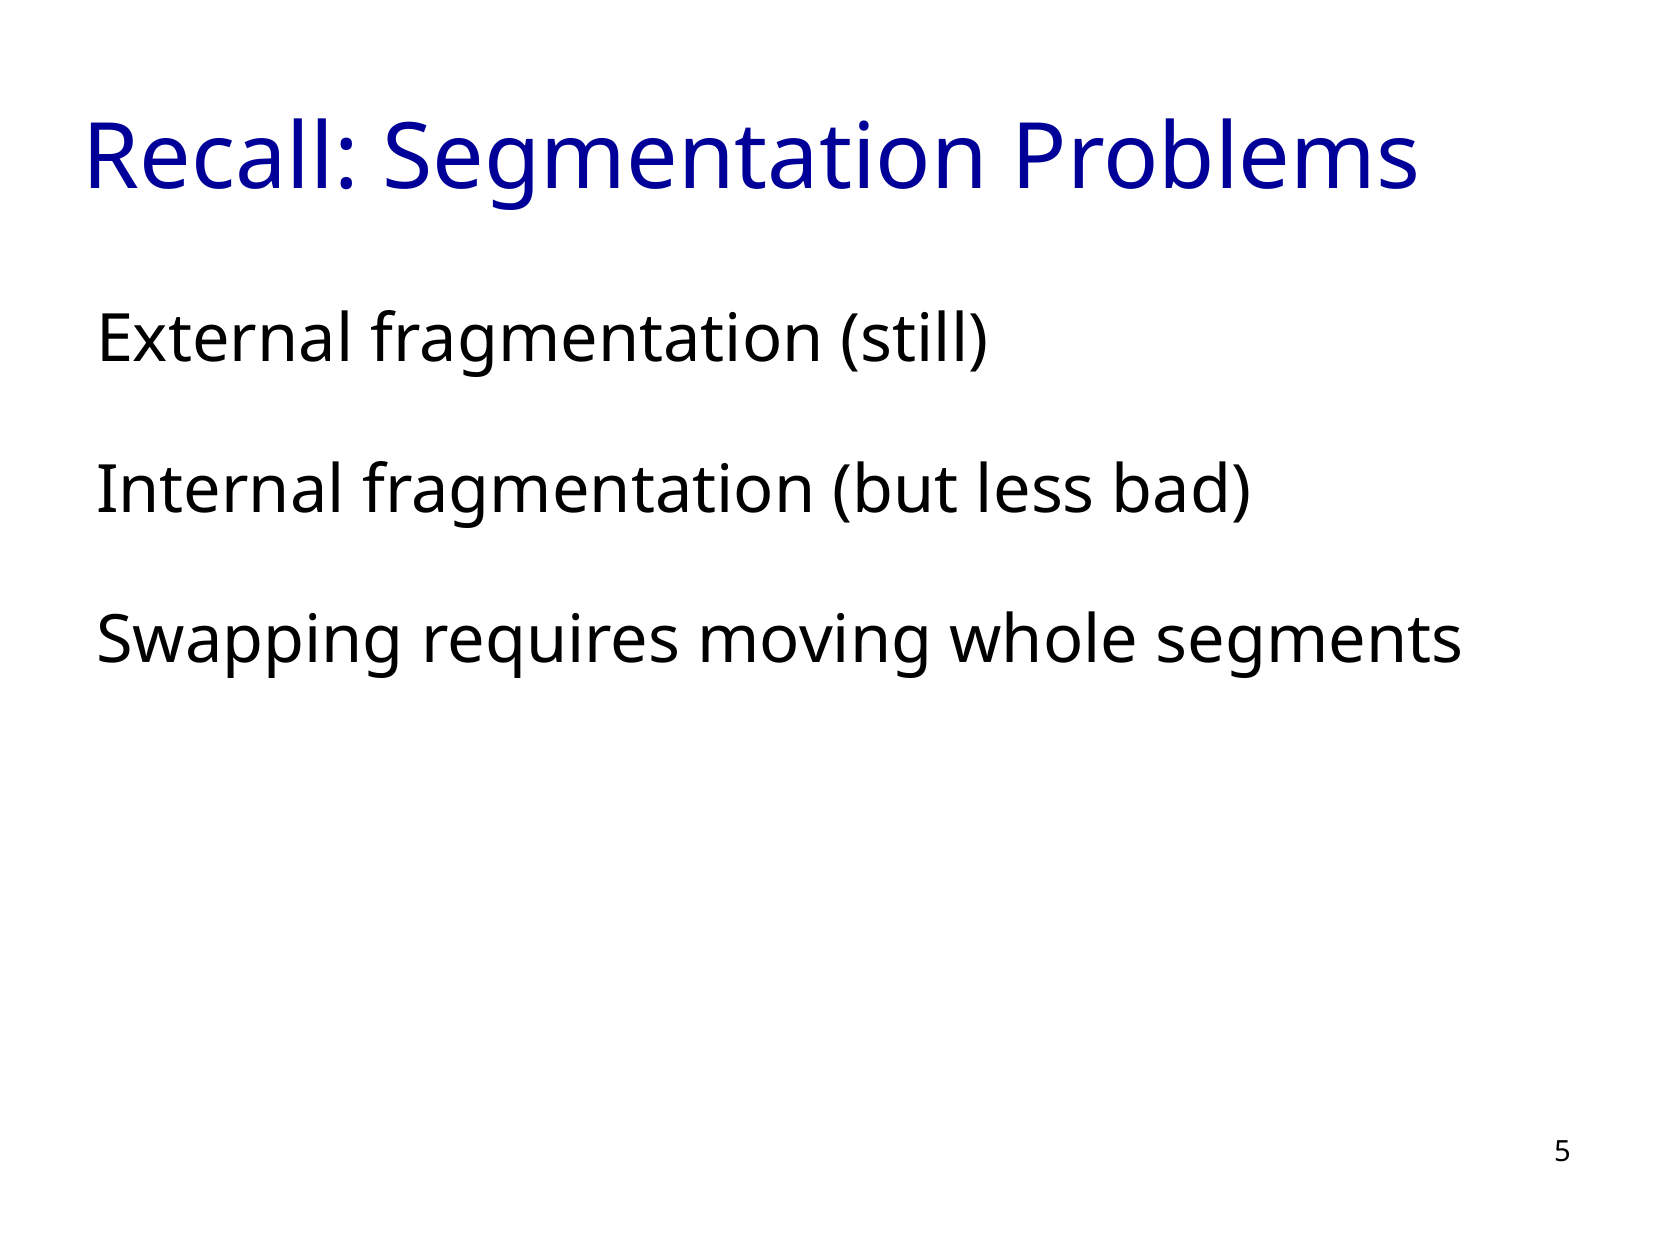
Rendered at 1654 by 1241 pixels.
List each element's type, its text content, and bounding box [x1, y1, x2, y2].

list External fragmentation (still) Internal fragmentation (but less bad) Swapping requires moving whole segments [60, 290, 1571, 1096]
title Recall: Segmentation Problems [82, 49, 1571, 257]
